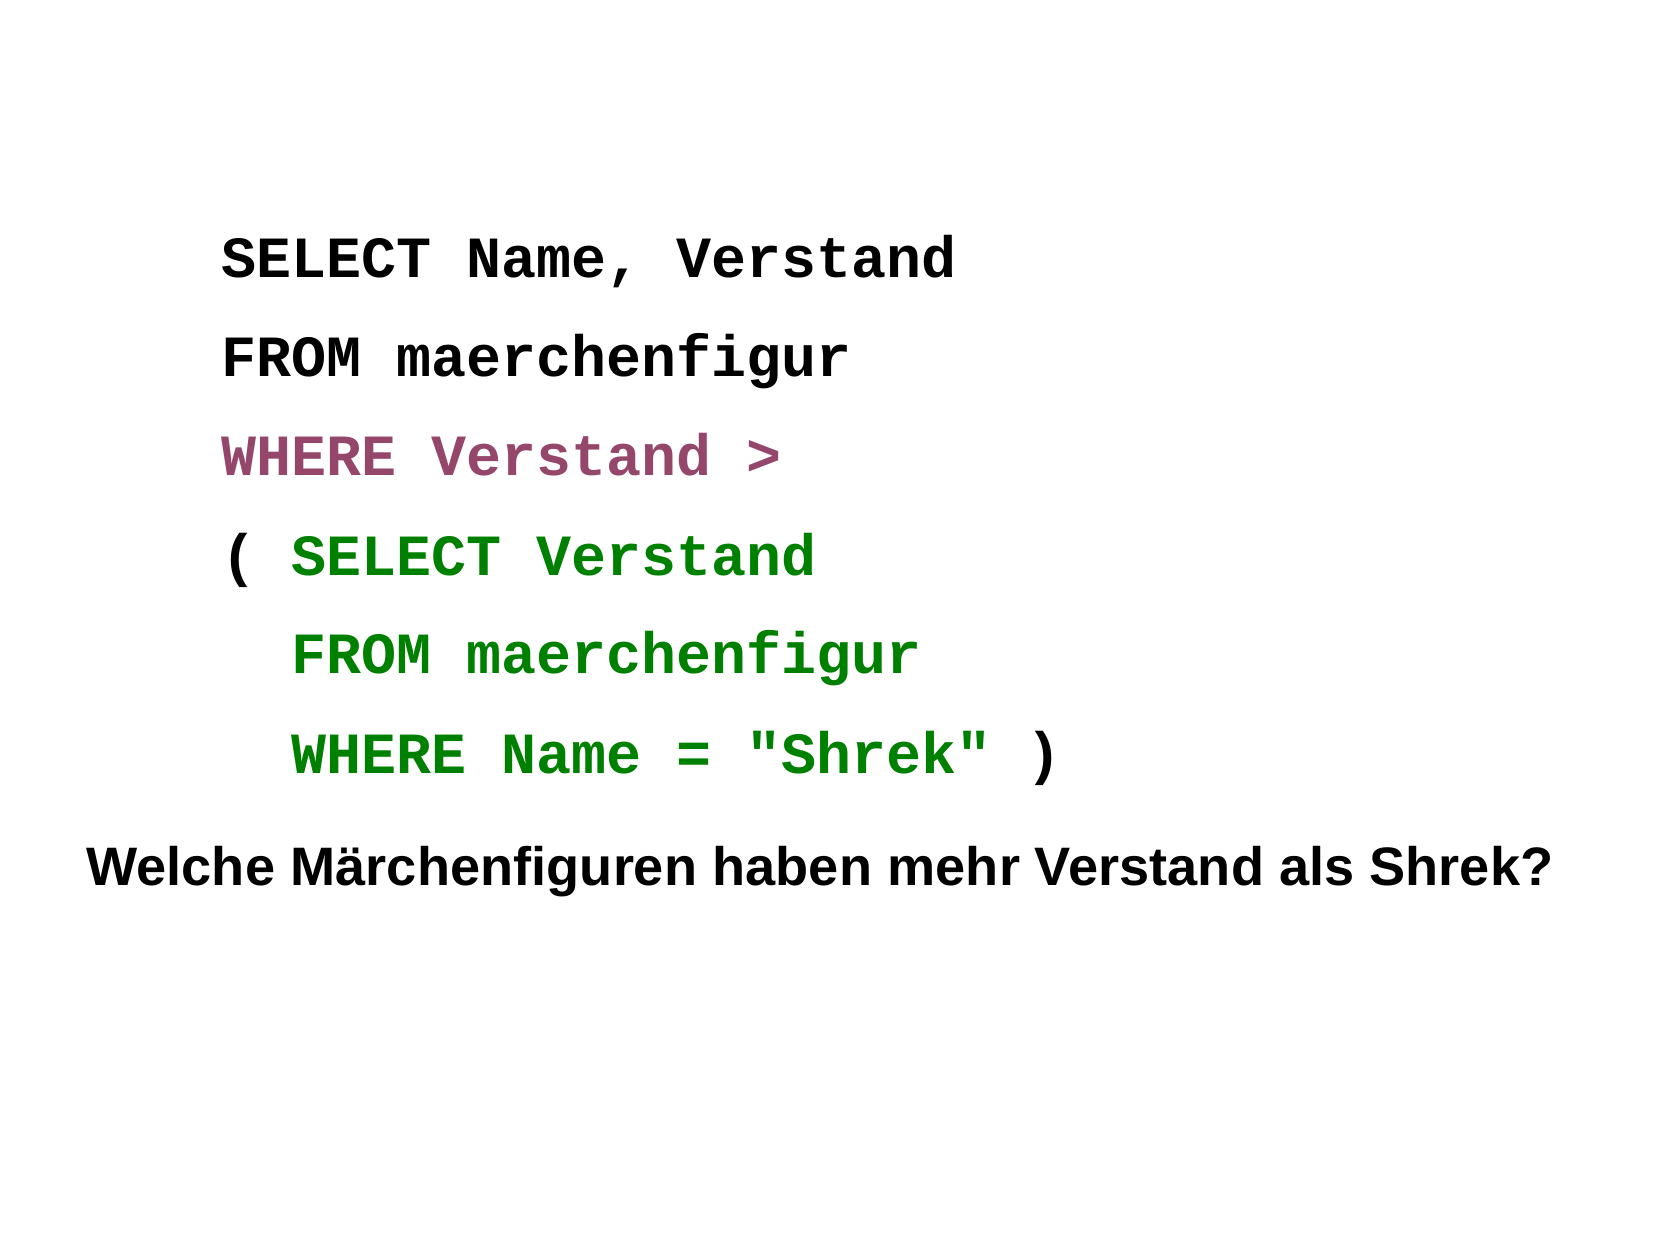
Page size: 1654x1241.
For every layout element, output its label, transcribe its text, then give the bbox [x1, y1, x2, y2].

title Welche Märchenfiguren haben mehr Verstand als Shrek? [76, 787, 1566, 945]
text_box SELECT Name, Verstand FROM maerchenfigur WHERE Verstand > ( SELECT Verstand FROM maerchenfigur WHERE Name = "Shrek" ) [206, 188, 1565, 770]
